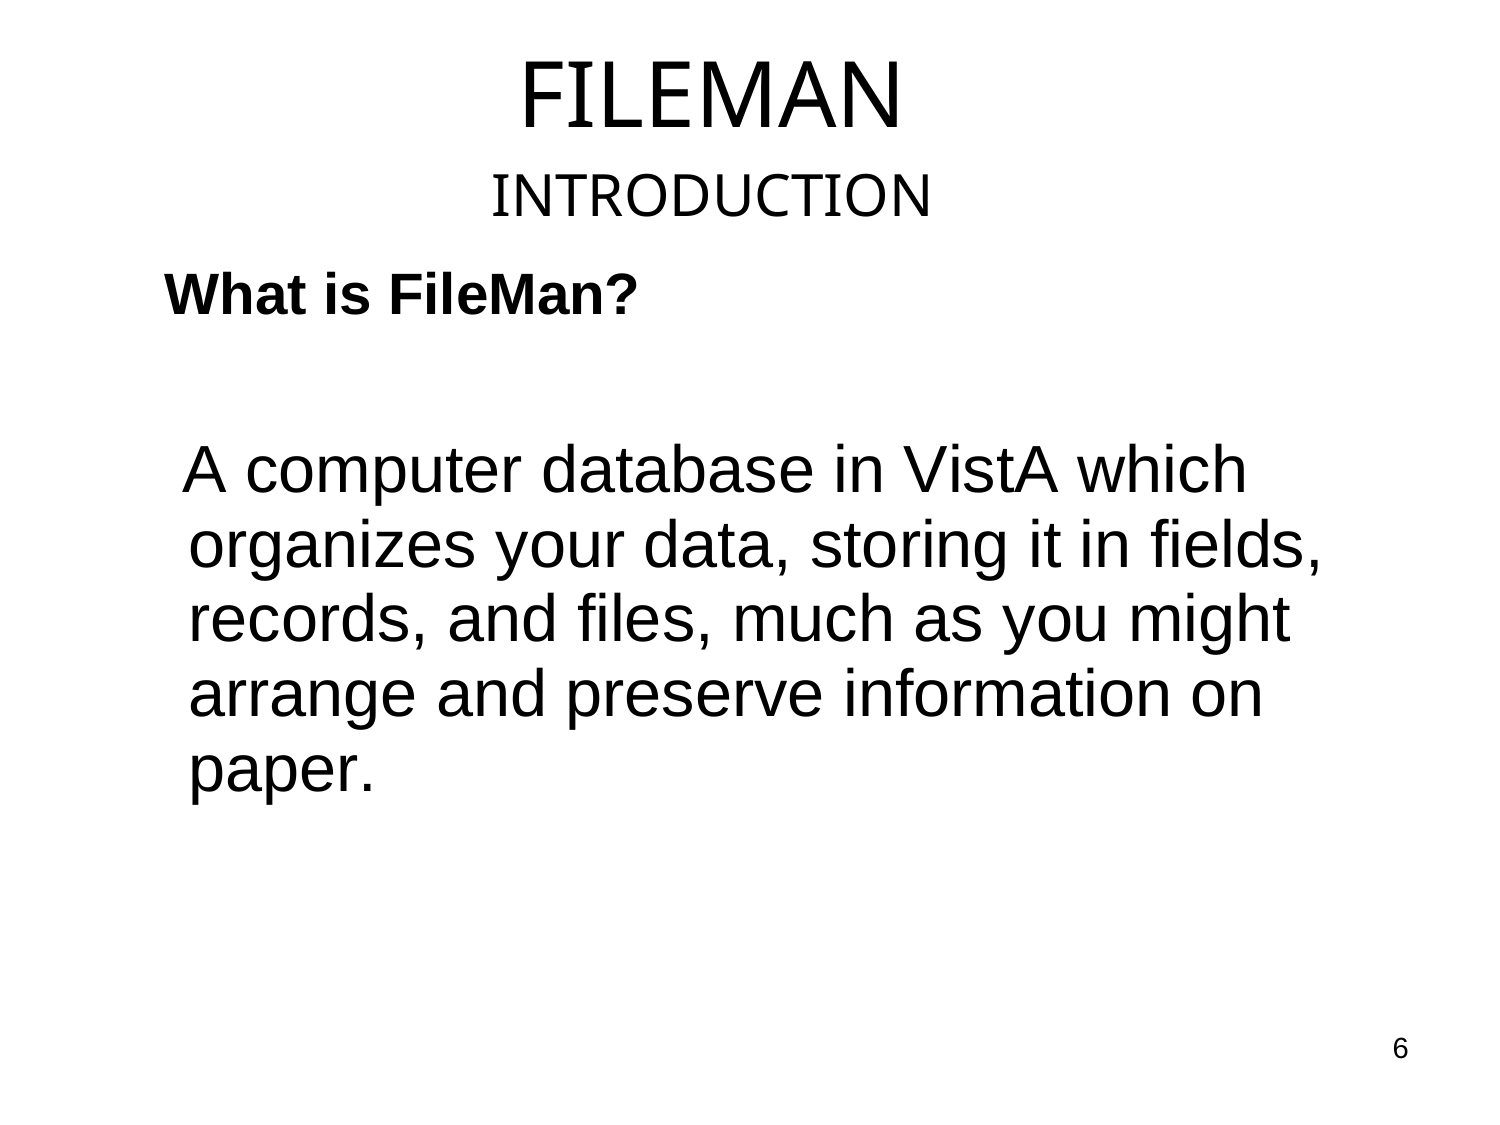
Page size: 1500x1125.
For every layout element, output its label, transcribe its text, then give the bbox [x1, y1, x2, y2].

list What is FileMan? A computer database in VistA which organizes your data, storing it in fields, records, and files, much as you might arrange and preserve information on paper. [75, 270, 1426, 1013]
title FILEMAN INTRODUCTION [37, 17, 1388, 245]
